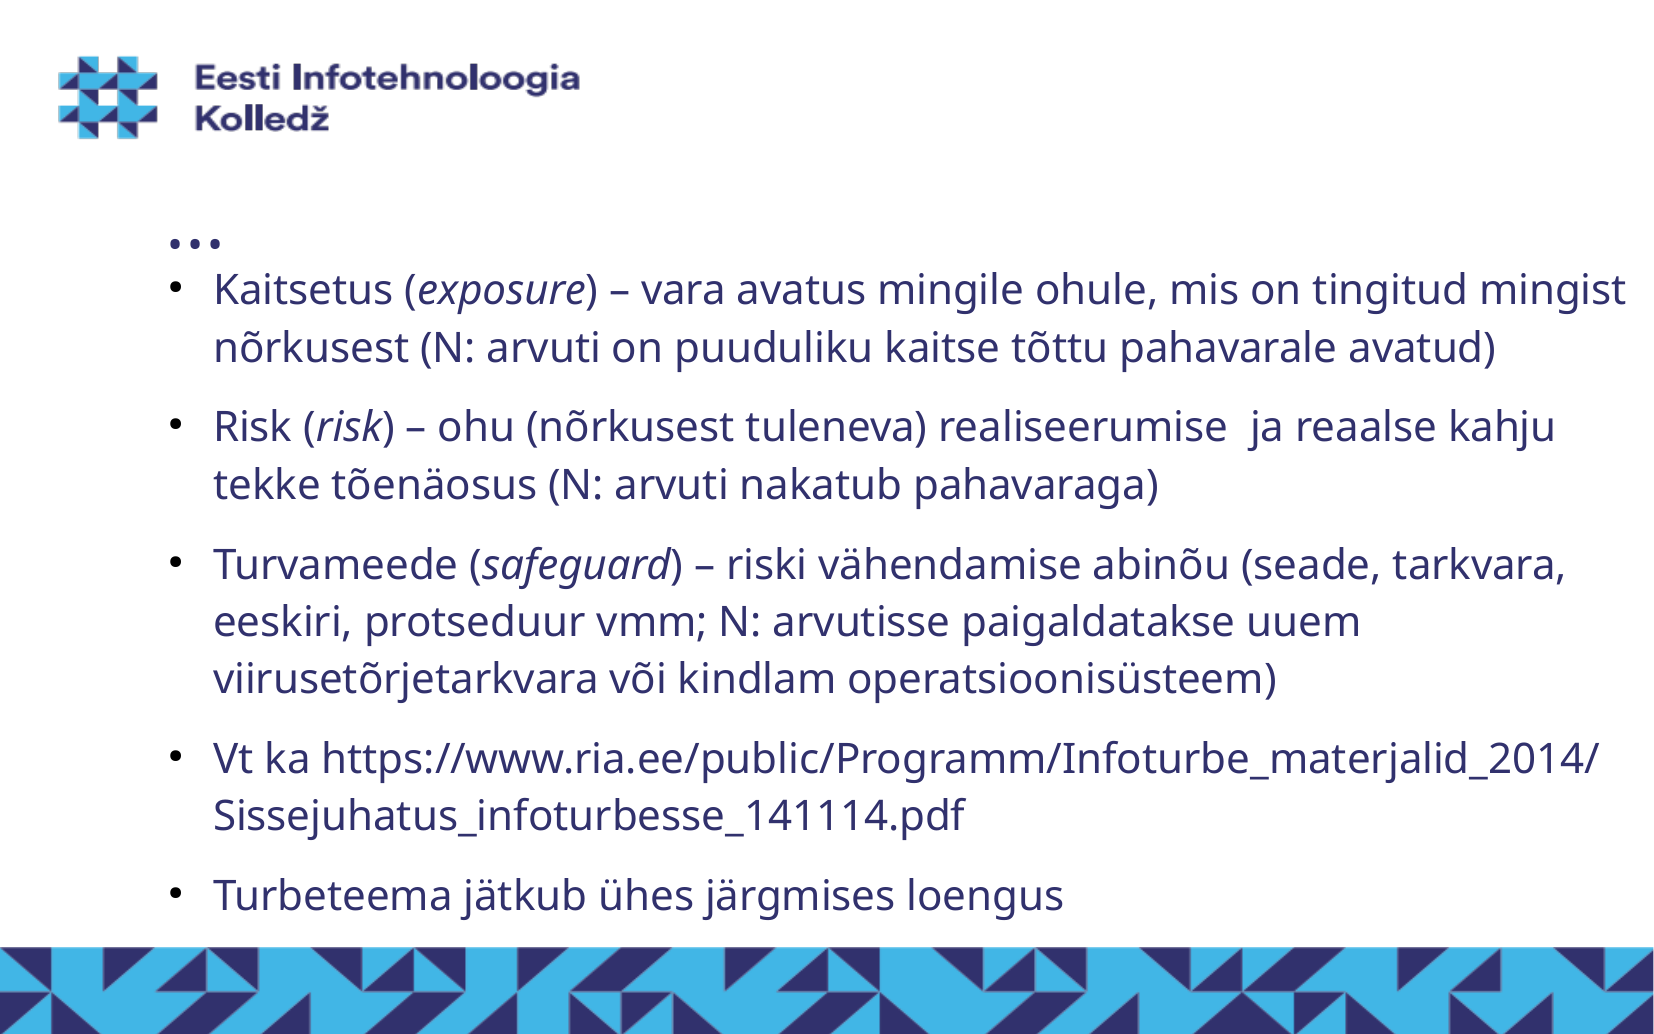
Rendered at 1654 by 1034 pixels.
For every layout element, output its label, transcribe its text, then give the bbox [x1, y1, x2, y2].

title ... [165, 132, 1501, 259]
list Kaitsetus (exposure) – vara avatus mingile ohule, mis on tingitud mingist nõrkusest (N: arvuti on puuduliku kaitse tõttu pahavarale avatud) Risk (risk) – ohu (nõrkusest tuleneva) realiseerumise ja reaalse kahju tekke tõenäosus (N: arvuti nakatub pahavaraga) Turvameede (safeguard) – riski vähendamise abinõu (seade, tarkvara, eeskiri, protseduur vmm; N: arvutisse paigaldatakse uuem viirusetõrjetarkvara või kindlam operatsioonisüsteem) Vt ka https://www.ria.ee/public/Programm/Infoturbe_materjalid_2014/ Sissejuhatus_infoturbesse_141114.pdf Turbeteema jätkub ühes järgmises loengus [153, 259, 1630, 945]
